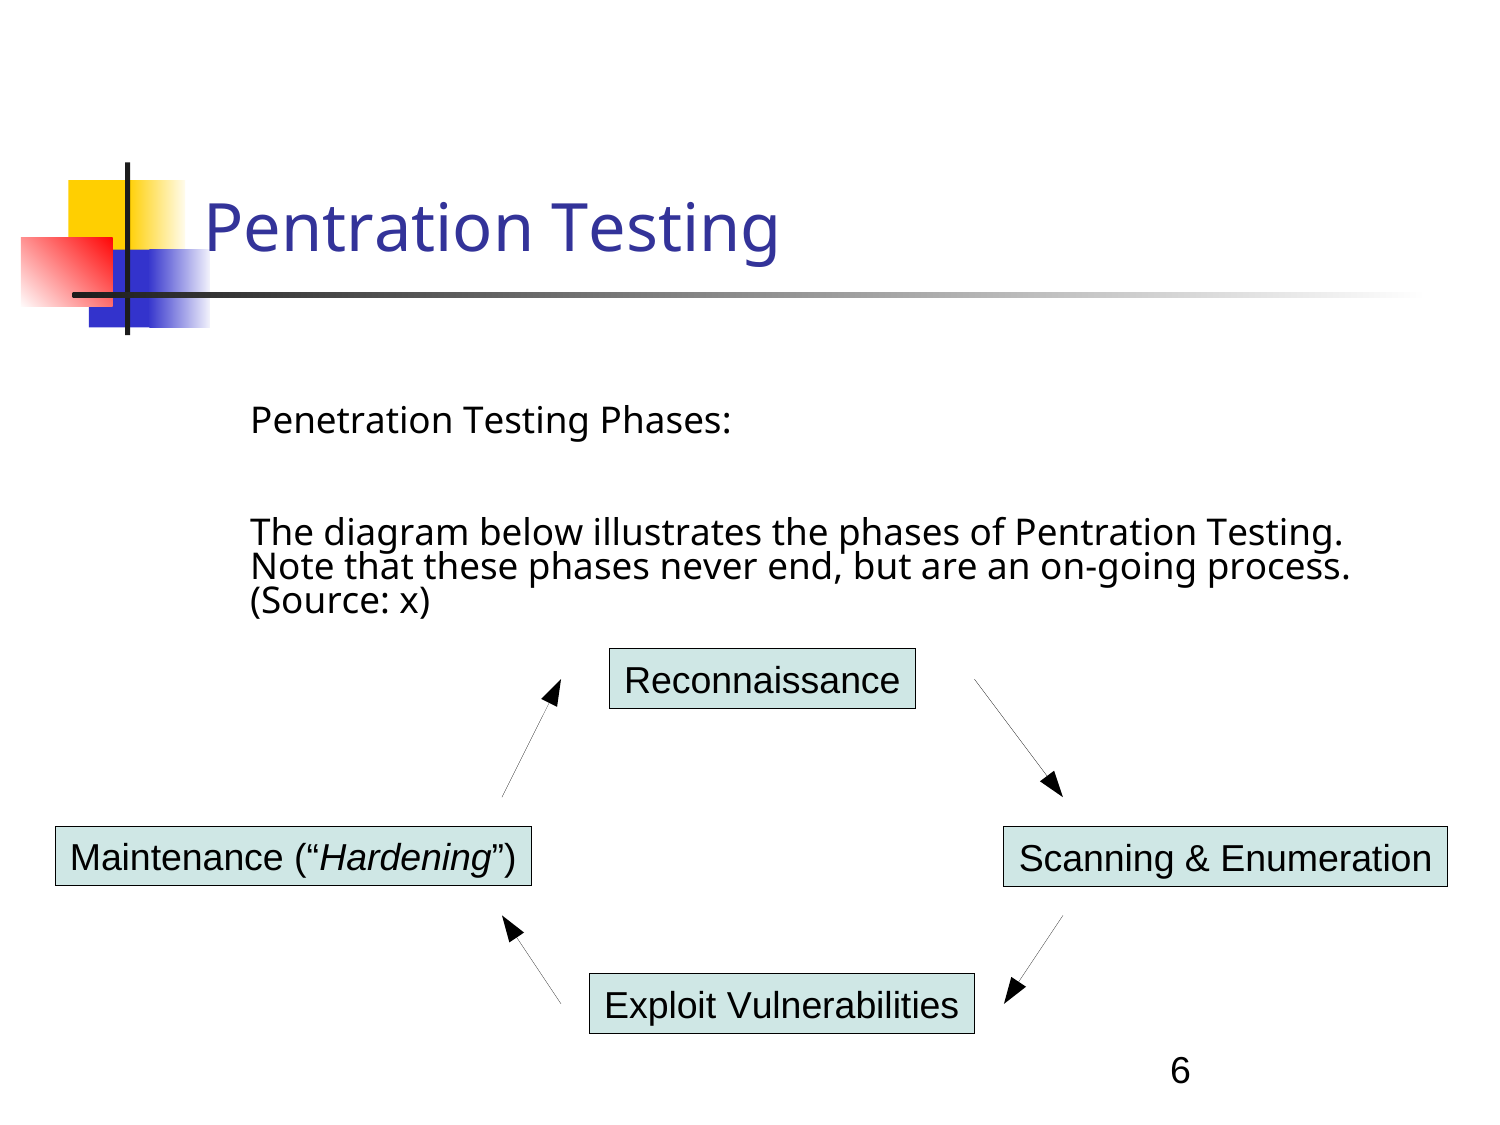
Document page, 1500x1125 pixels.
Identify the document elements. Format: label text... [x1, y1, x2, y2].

text_box Exploit Vulnerabilities [589, 973, 975, 1034]
text_box Maintenance (“Hardening”) [55, 826, 532, 886]
text_box Scanning & Enumeration [1003, 826, 1448, 887]
title Pentration Testing [188, 35, 1468, 276]
list Penetration Testing Phases: The diagram below illustrates the phases of Pentration Testing. Note that these phases never end, but are an on-going process. (Source: x) [193, 331, 1469, 1007]
text_box Reconnaissance [609, 648, 916, 709]
